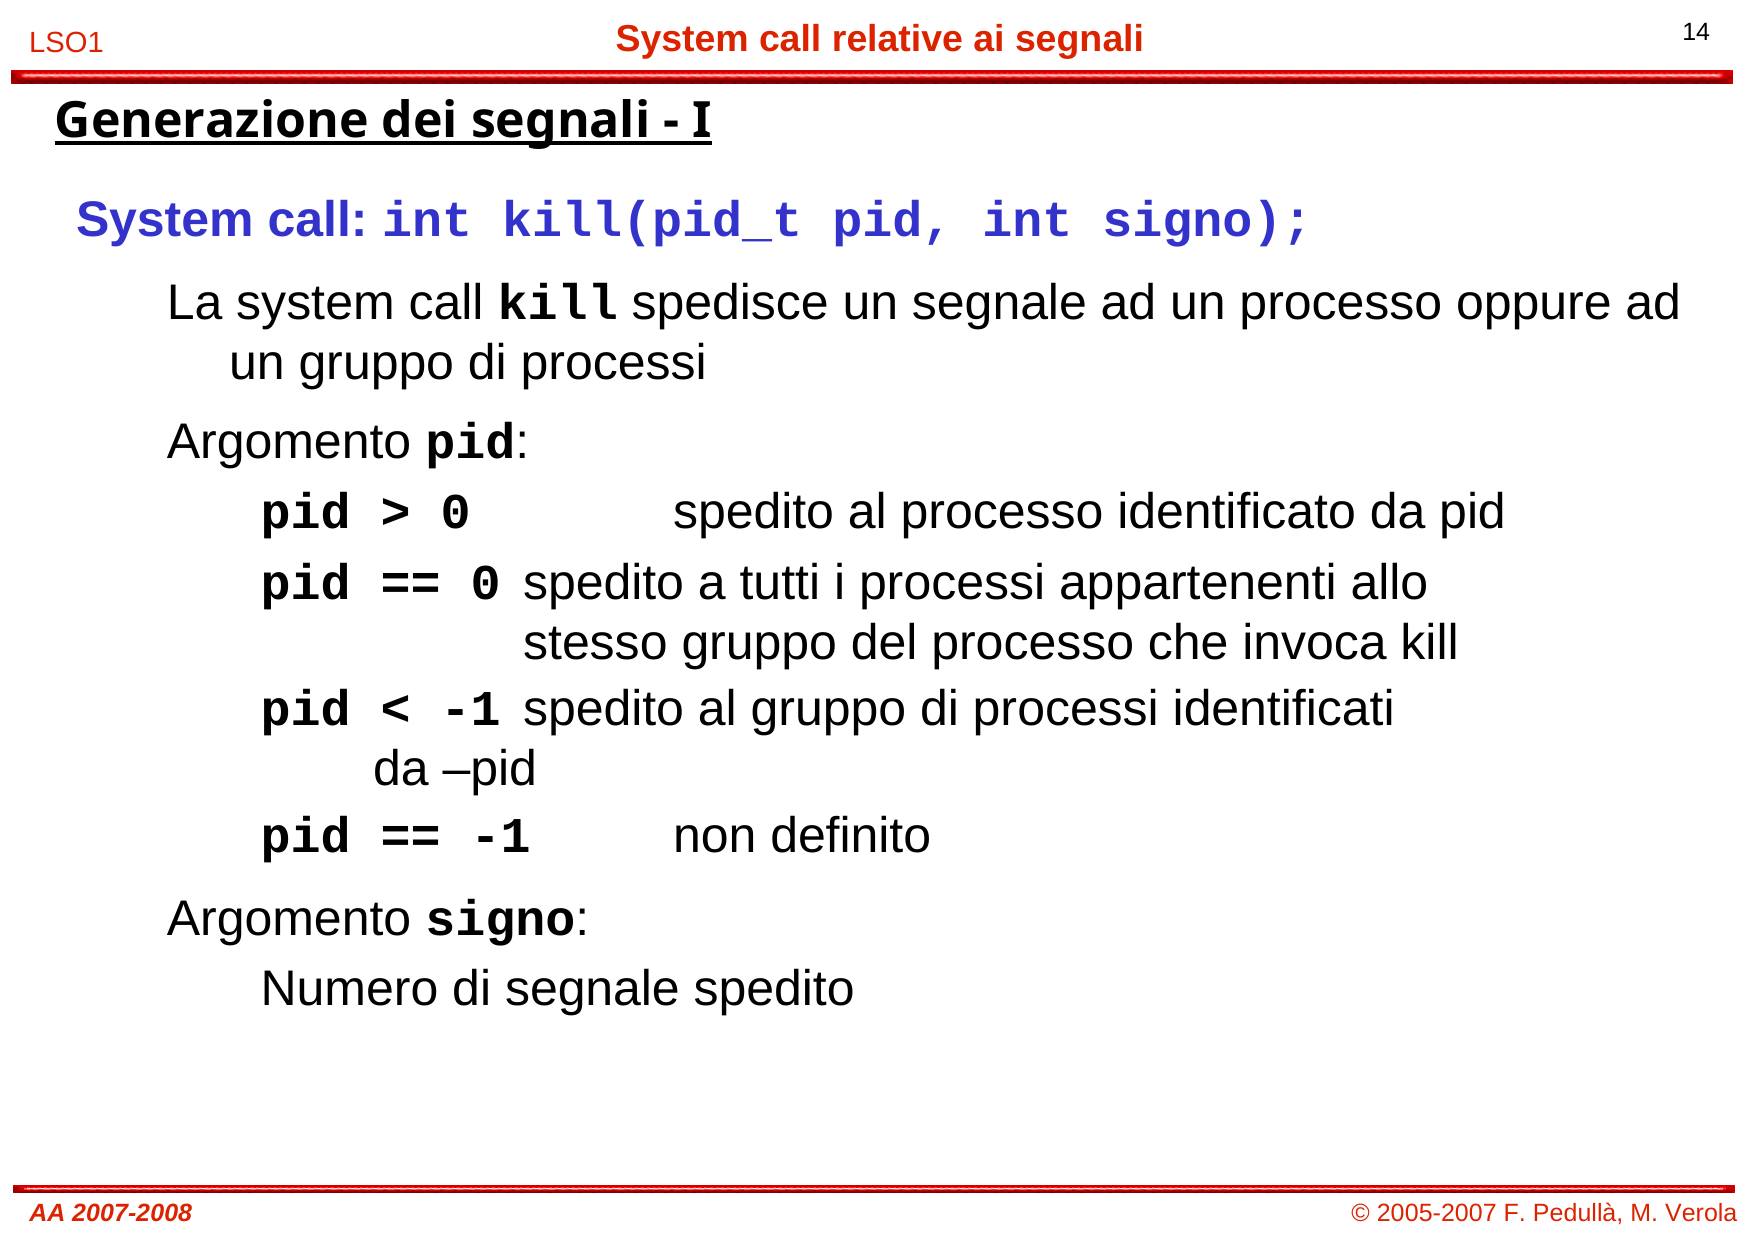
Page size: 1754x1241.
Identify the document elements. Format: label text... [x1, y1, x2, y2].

picture [11, 70, 1733, 84]
list System call: int kill(pid_t pid, int signo); La system call kill spedisce un segnale ad un processo oppure ad un gruppo di processi Argomento pid: pid > 0 spedito al processo identificato da pid pid == 0 spedito a tutti i processi appartenenti allo stesso gruppo del processo che invoca kill pid < -1 spedito al gruppo di processi identificati da –pid pid == -1 non definito Argomento signo: Numero di segnale spedito [58, 183, 1721, 1192]
title Generazione dei segnali - I [40, 72, 1714, 168]
picture [13, 1185, 1735, 1193]
